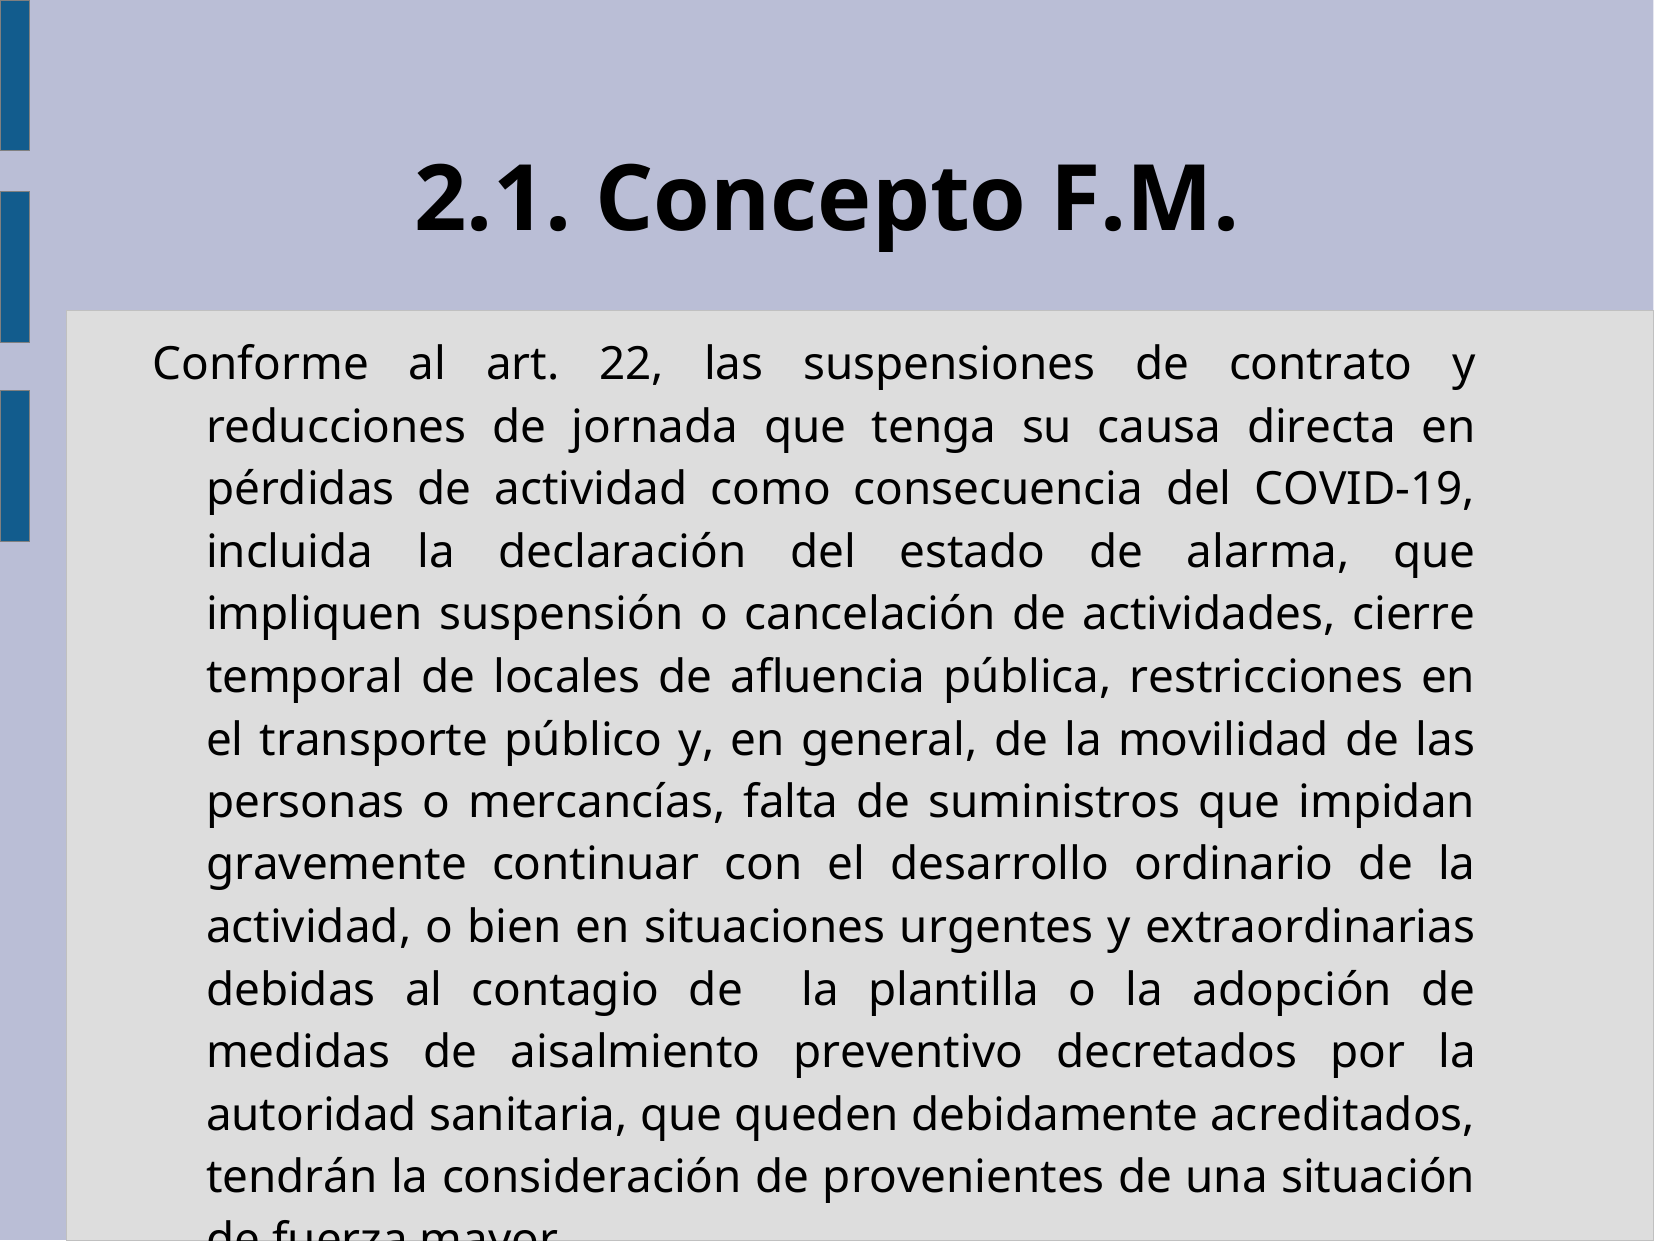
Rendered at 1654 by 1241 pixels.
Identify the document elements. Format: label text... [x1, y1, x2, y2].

list Conforme al art. 22, las suspensiones de contrato y reducciones de jornada que tenga su causa directa en pérdidas de actividad como consecuencia del COVID-19, incluida la declaración del estado de alarma, que impliquen suspensión o cancelación de actividades, cierre temporal de locales de afluencia pública, restricciones en el transporte público y, en general, de la movilidad de las personas o mercancías, falta de suministros que impidan gravemente continuar con el desarrollo ordinario de la actividad, o bien en situaciones urgentes y extraordinarias debidas al contagio de la plantilla o la adopción de medidas de aisalmiento preventivo decretados por la autoridad sanitaria, que queden debidamente acreditados, tendrán la consideración de provenientes de una situación de fuerza mayor. [64, 330, 1477, 1227]
title 2.1. Concepto F.M. [121, 91, 1534, 299]
